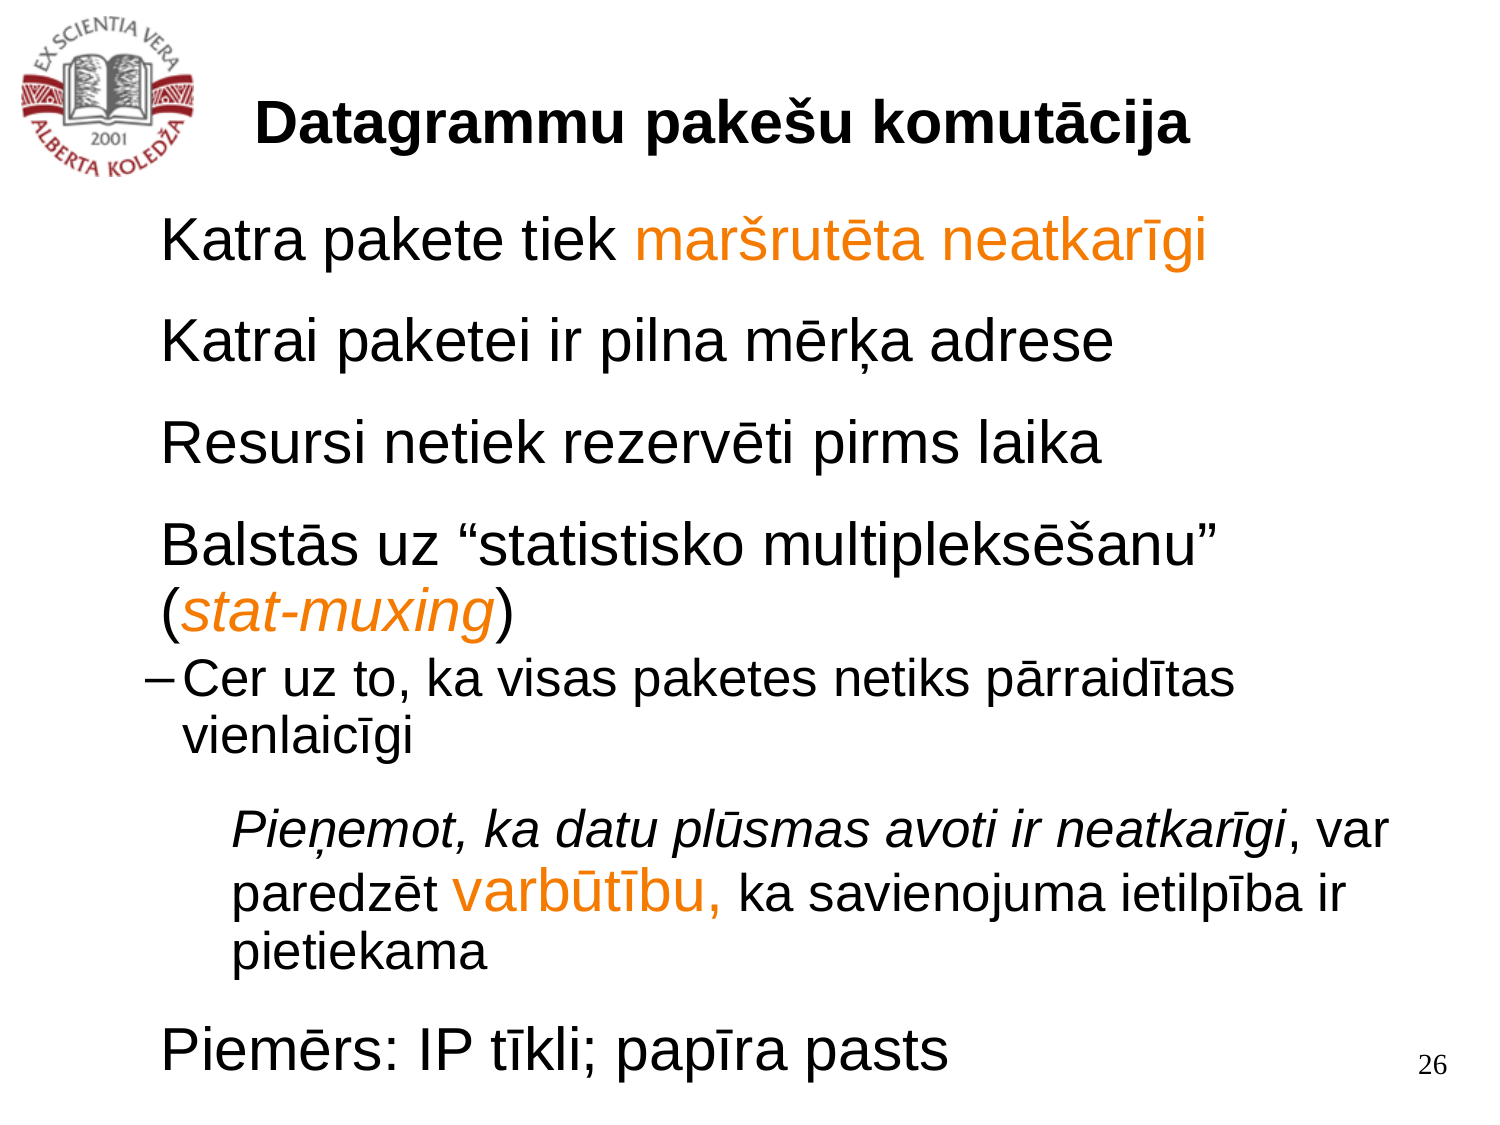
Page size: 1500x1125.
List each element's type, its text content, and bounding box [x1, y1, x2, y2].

list Katra pakete tiek maršrutēta neatkarīgi Katrai paketei ir pilna mērķa adrese Resursi netiek rezervēti pirms laika Balstās uz “statistisko multipleksēšanu” (stat-muxing) Cer uz to, ka visas paketes netiks pārraidītas vienlaicīgi Pieņemot, ka datu plūsmas avoti ir neatkarīgi, var paredzēt varbūtību, ka savienojuma ietilpība ir pietiekama Piemērs: IP tīkli; papīra pasts [74, 200, 1463, 1101]
title Datagrammu pakešu komutācija [50, 62, 1374, 175]
picture [21, 16, 194, 177]
